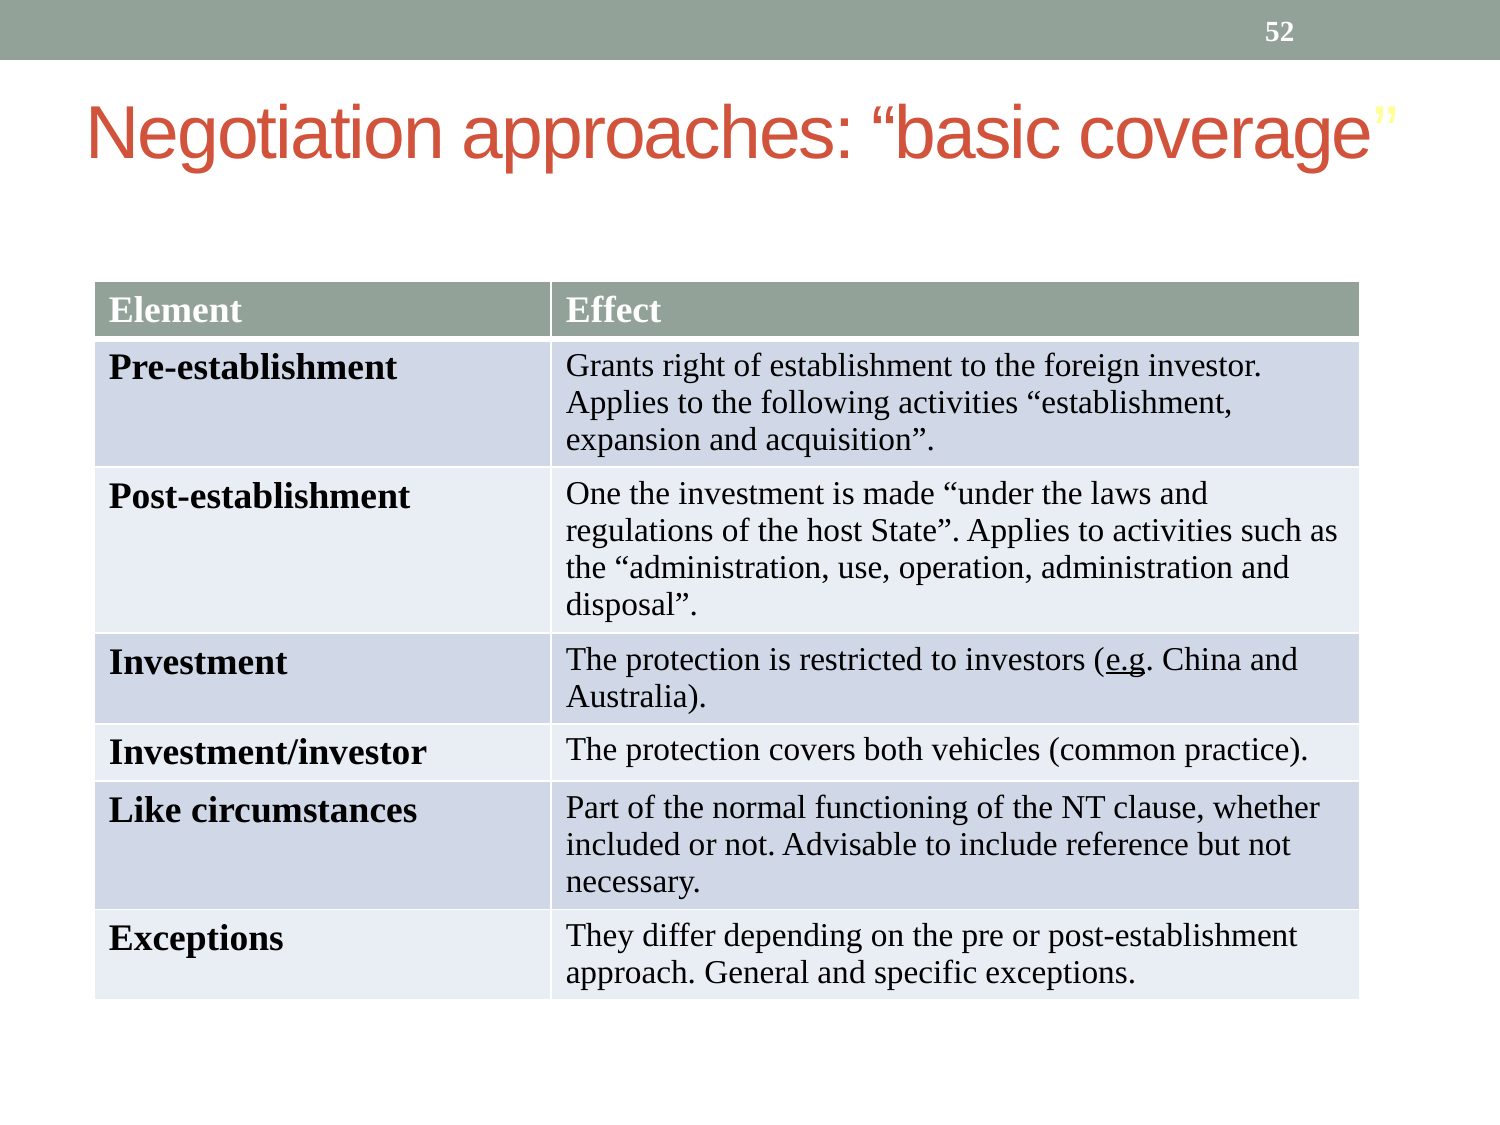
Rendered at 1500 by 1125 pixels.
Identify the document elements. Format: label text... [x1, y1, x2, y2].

table_cell Investment/investor [95, 725, 550, 780]
table_cell Part of the normal functioning of the NT clause, whether included or not. Advisable to include reference but not necessary. [552, 782, 1359, 909]
table_cell One the investment is made “under the laws and regulations of the host State”. Applies to activities such as the “administration, use, operation, administration and disposal”. [552, 468, 1359, 632]
title Negotiation approaches: “basic coverage” [70, 35, 1421, 223]
slide_number <編號> [1250, 3, 1425, 57]
table_cell Like circumstances [95, 782, 550, 909]
table_cell The protection is restricted to investors (e.g. China and Australia). [552, 634, 1359, 723]
table_cell Investment [95, 634, 550, 723]
table_cell They differ depending on the pre or post-establishment approach. General and specific exceptions. [552, 910, 1359, 999]
table_header Element [95, 282, 550, 336]
table_cell The protection covers both vehicles (common practice). [552, 725, 1359, 780]
table_cell Grants right of establishment to the foreign investor. Applies to the following activities “establishment, expansion and acquisition”. [552, 342, 1359, 466]
table_cell Post-establishment [95, 468, 550, 632]
table_header Effect [552, 282, 1359, 336]
table_cell Pre-establishment [95, 342, 550, 466]
table_cell Exceptions [95, 910, 550, 999]
list [93, 187, 1444, 994]
